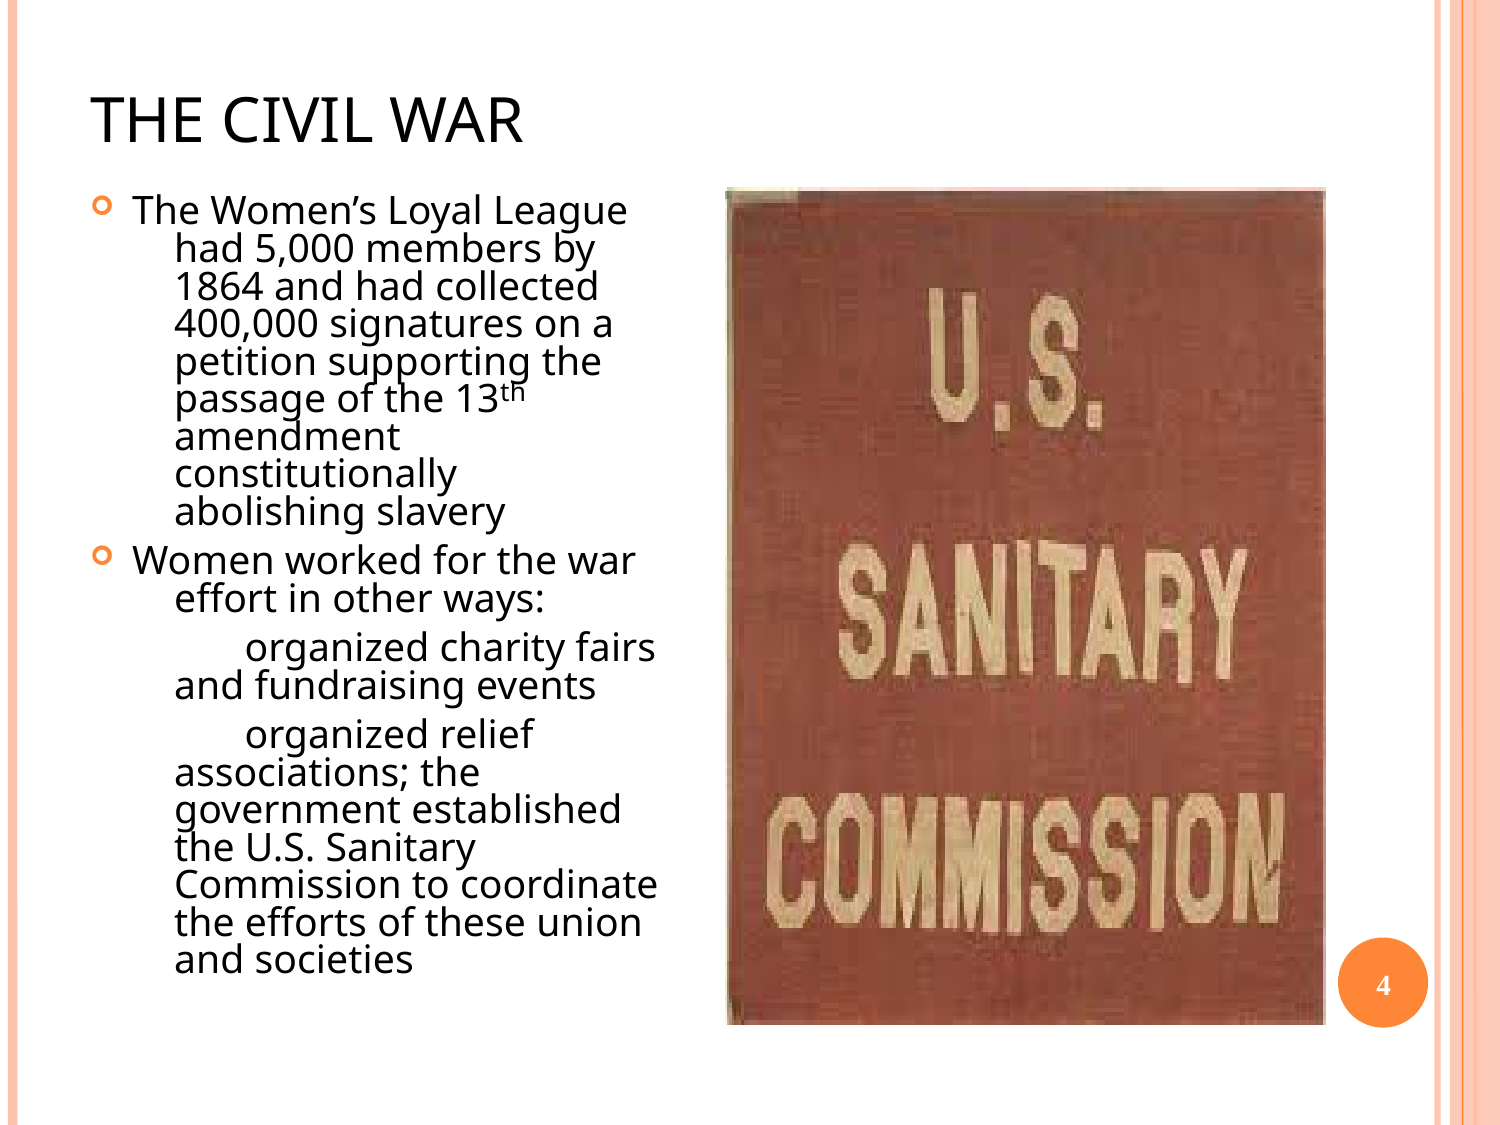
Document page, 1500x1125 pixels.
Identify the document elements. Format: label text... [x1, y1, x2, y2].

text_box [1333, 940, 1434, 1027]
list The Women’s Loyal League had 5,000 members by 1864 and had collected 400,000 signatures on a petition supporting the passage of the 13th amendment constitutionally abolishing slavery Women worked for the war effort in other ways: organized charity fairs and fundraising events organized relief associations; the government established the U.S. Sanitary Commission to coordinate the efforts of these union and societies [75, 187, 676, 1013]
title The Civil War [75, 45, 1300, 163]
picture [725, 187, 1326, 1026]
